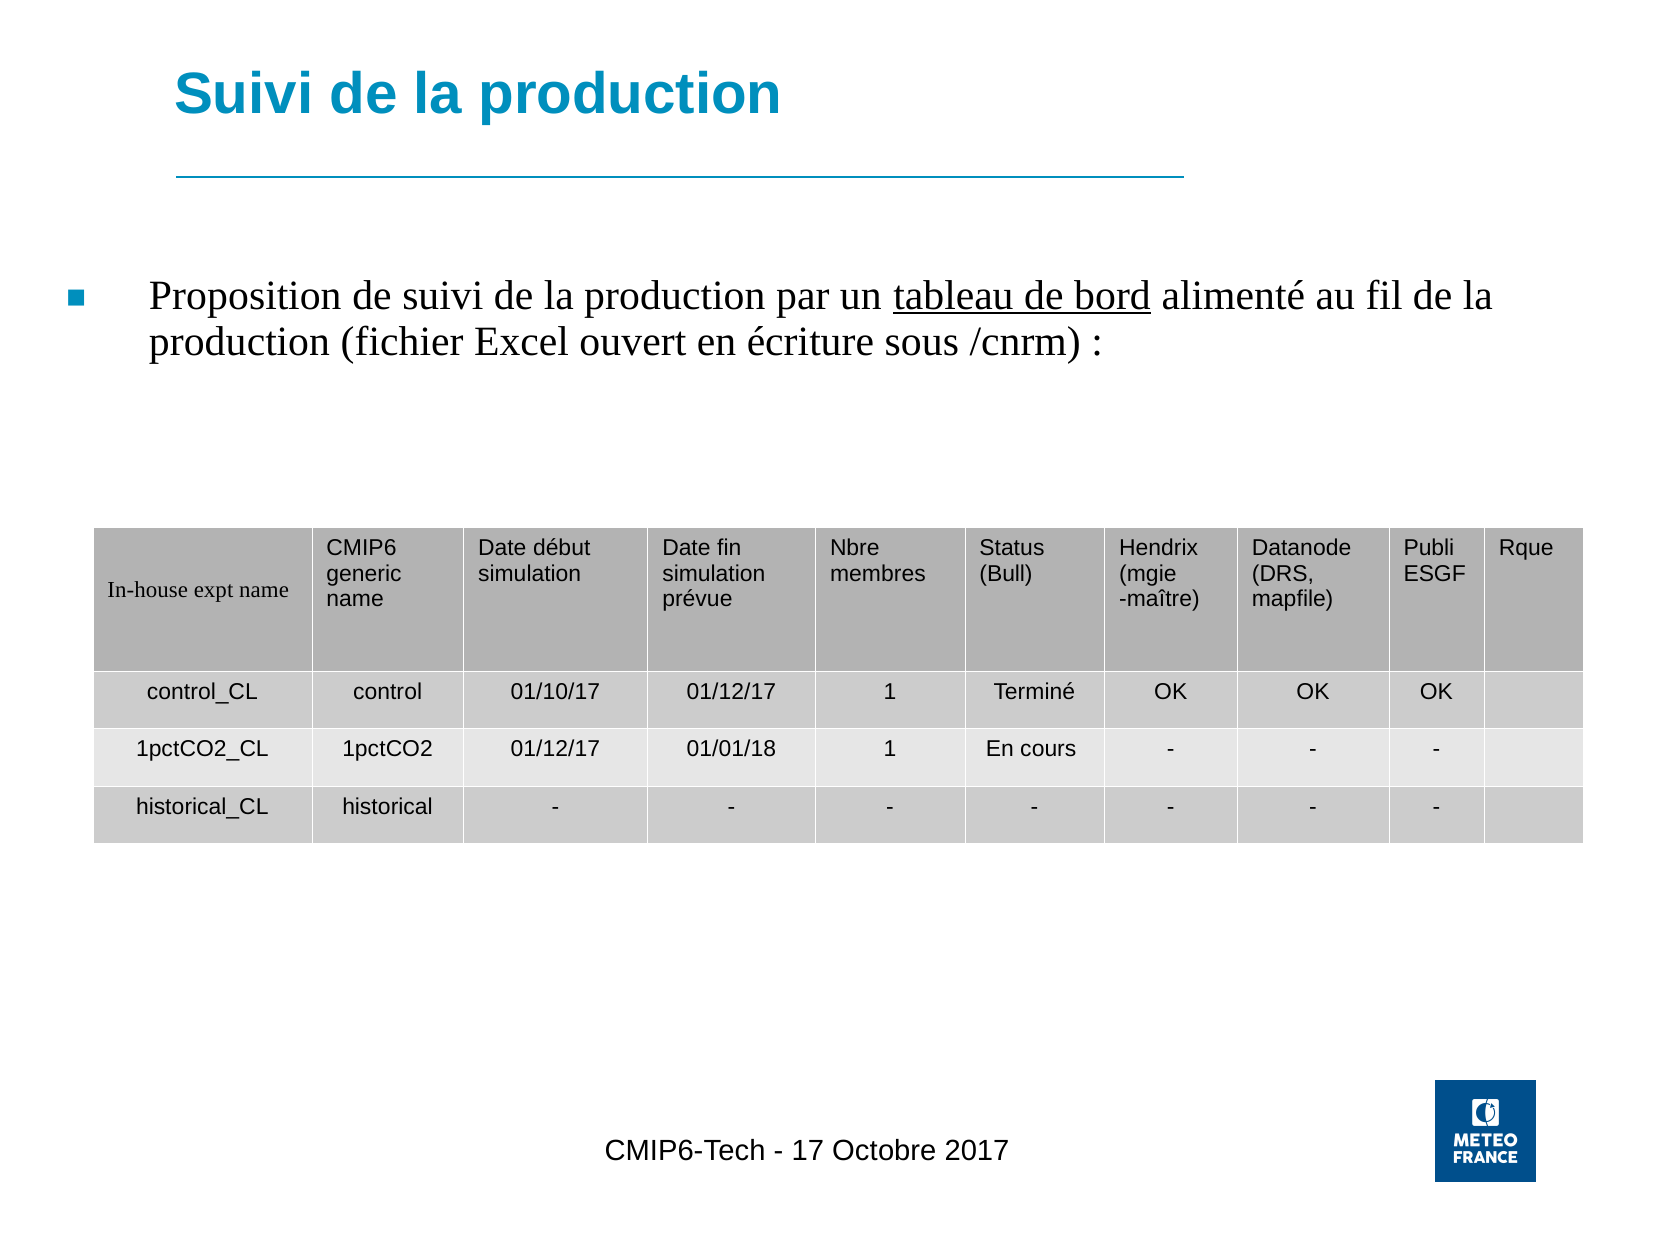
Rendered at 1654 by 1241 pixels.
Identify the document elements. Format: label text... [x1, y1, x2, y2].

table_header Rque [1485, 528, 1583, 671]
table_cell - [816, 787, 965, 843]
table_cell - [1105, 787, 1237, 843]
table_header Publi ESGF [1390, 528, 1484, 671]
table_cell 01/12/17 [648, 672, 815, 728]
table_cell OK [1238, 672, 1389, 728]
table_cell OK [1390, 672, 1484, 728]
table_cell - [966, 787, 1104, 843]
table_cell En cours [966, 729, 1104, 786]
table_cell control_CL [94, 672, 312, 728]
table_header Date début simulation [464, 528, 647, 671]
table_header CMIP6 generic name [313, 528, 463, 671]
table_cell - [1238, 729, 1389, 786]
table_cell 1pctCO2 [313, 729, 463, 786]
table_cell 01/10/17 [464, 672, 647, 728]
table_cell - [1390, 729, 1484, 786]
table_header Status (Bull) [966, 528, 1104, 671]
title Suivi de la production [174, 31, 1654, 155]
table_cell [1485, 787, 1583, 843]
table_cell - [1390, 787, 1484, 843]
text_box Proposition de suivi de la production par un tableau de bord alimenté au fil de la production (fichier Excel ouvert en écriture sous /cnrm) : [33, 264, 1626, 475]
table_cell 01/01/18 [648, 729, 815, 786]
table_cell - [1105, 729, 1237, 786]
table_cell - [464, 787, 647, 843]
table_header Nbre membres [816, 528, 965, 671]
table_cell historical [313, 787, 463, 843]
table_cell - [648, 787, 815, 843]
table_header Hendrix (mgie -maître) [1105, 528, 1237, 671]
table_cell control [313, 672, 463, 728]
table_cell OK [1105, 672, 1237, 728]
table_cell 1 [816, 729, 965, 786]
table_cell Terminé [966, 672, 1104, 728]
table_cell [1485, 729, 1583, 786]
table_header In-house expt name [94, 528, 312, 671]
table_cell historical_CL [94, 787, 312, 843]
table_cell 1 [816, 672, 965, 728]
table_header Date fin simulation prévue [648, 528, 815, 671]
table_cell [1485, 672, 1583, 728]
table_cell 01/12/17 [464, 729, 647, 786]
table_header Datanode (DRS, mapfile) [1238, 528, 1389, 671]
table_cell - [1238, 787, 1389, 843]
picture [1435, 1080, 1536, 1182]
table_cell 1pctCO2_CL [94, 729, 312, 786]
